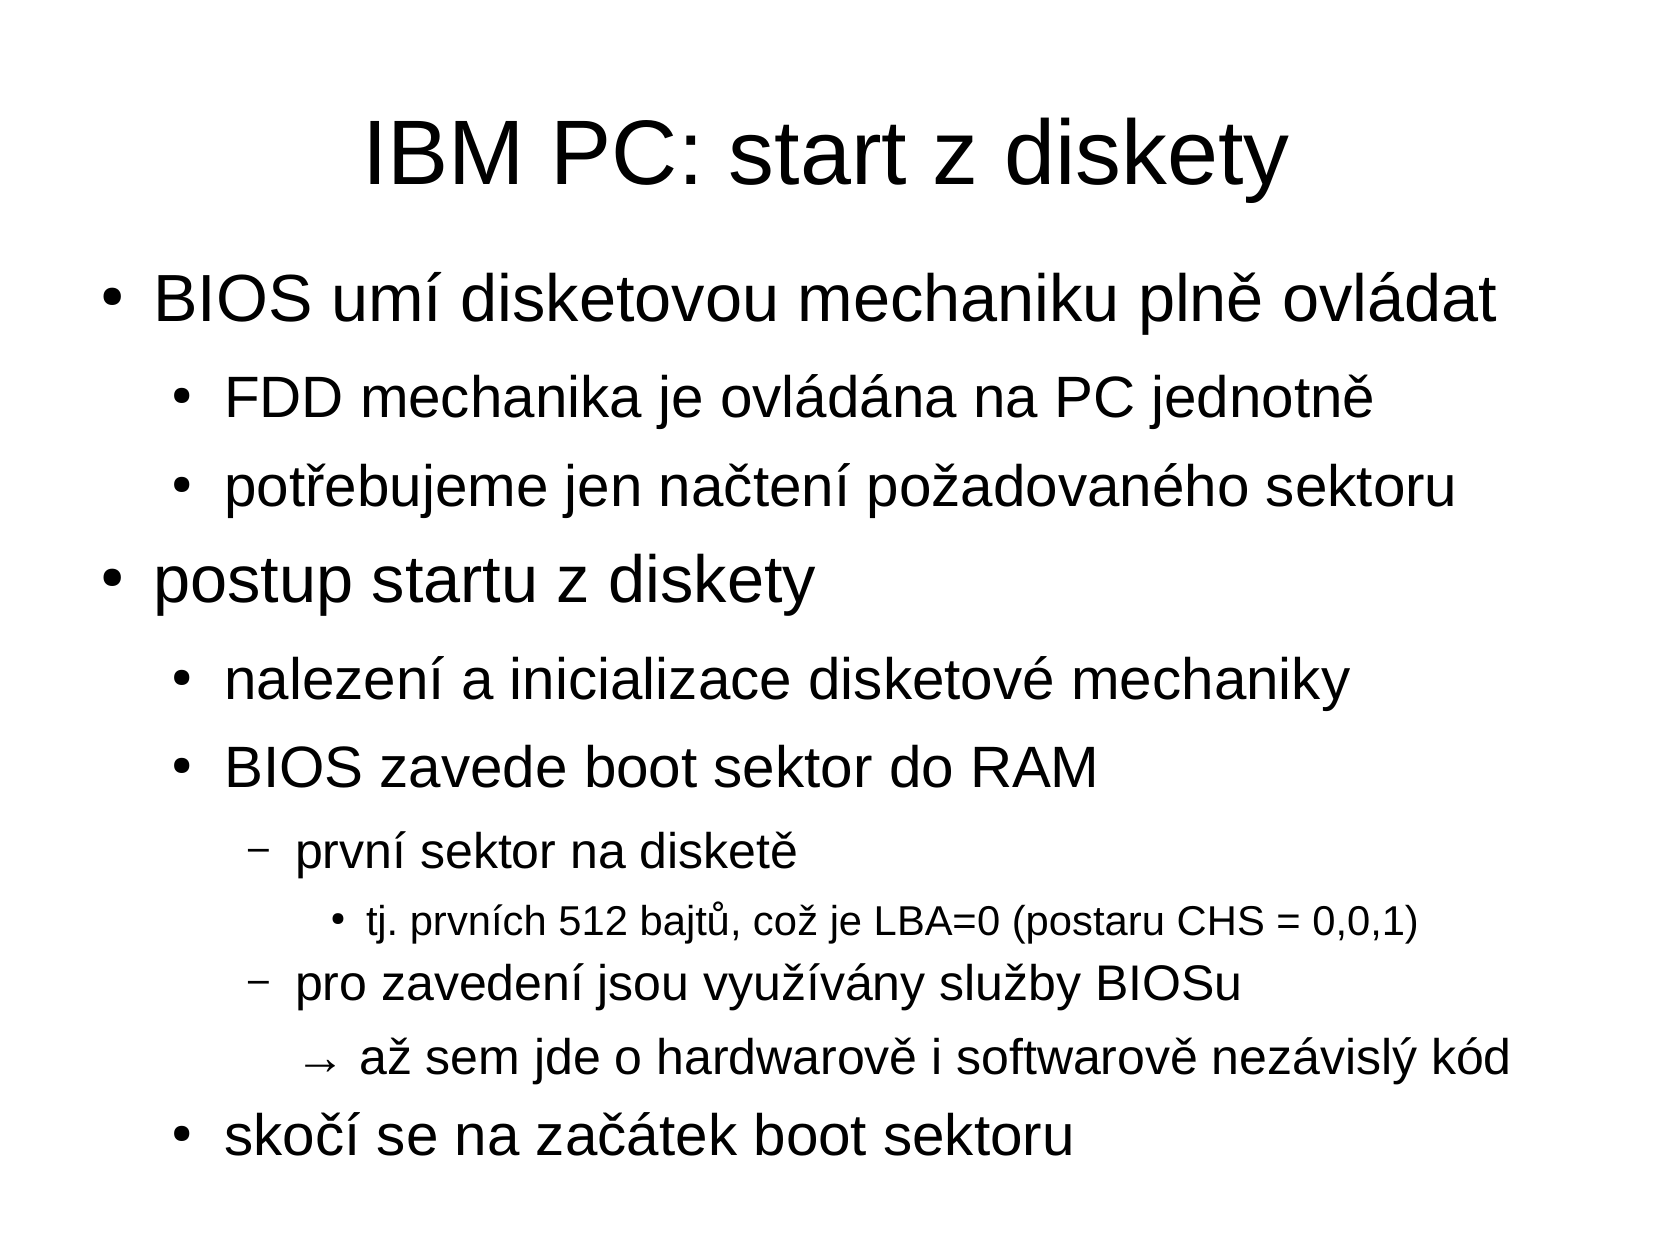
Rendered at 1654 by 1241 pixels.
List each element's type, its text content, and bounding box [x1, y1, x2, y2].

title IBM PC: start z diskety [82, 56, 1571, 250]
list BIOS umí disketovou mechaniku plně ovládat FDD mechanika je ovládána na PC jednotně potřebujeme jen načtení požadovaného sektoru postup startu z diskety nalezení a inicializace disketové mechaniky BIOS zavede boot sektor do RAM první sektor na disketě tj. prvních 512 bajtů, což je LBA=0 (postaru CHS = 0,0,1) pro zavedení jsou využívány služby BIOSu → až sem jde o hardwarově i softwarově nezávislý kód skočí se na začátek boot sektoru [82, 260, 1571, 1168]
